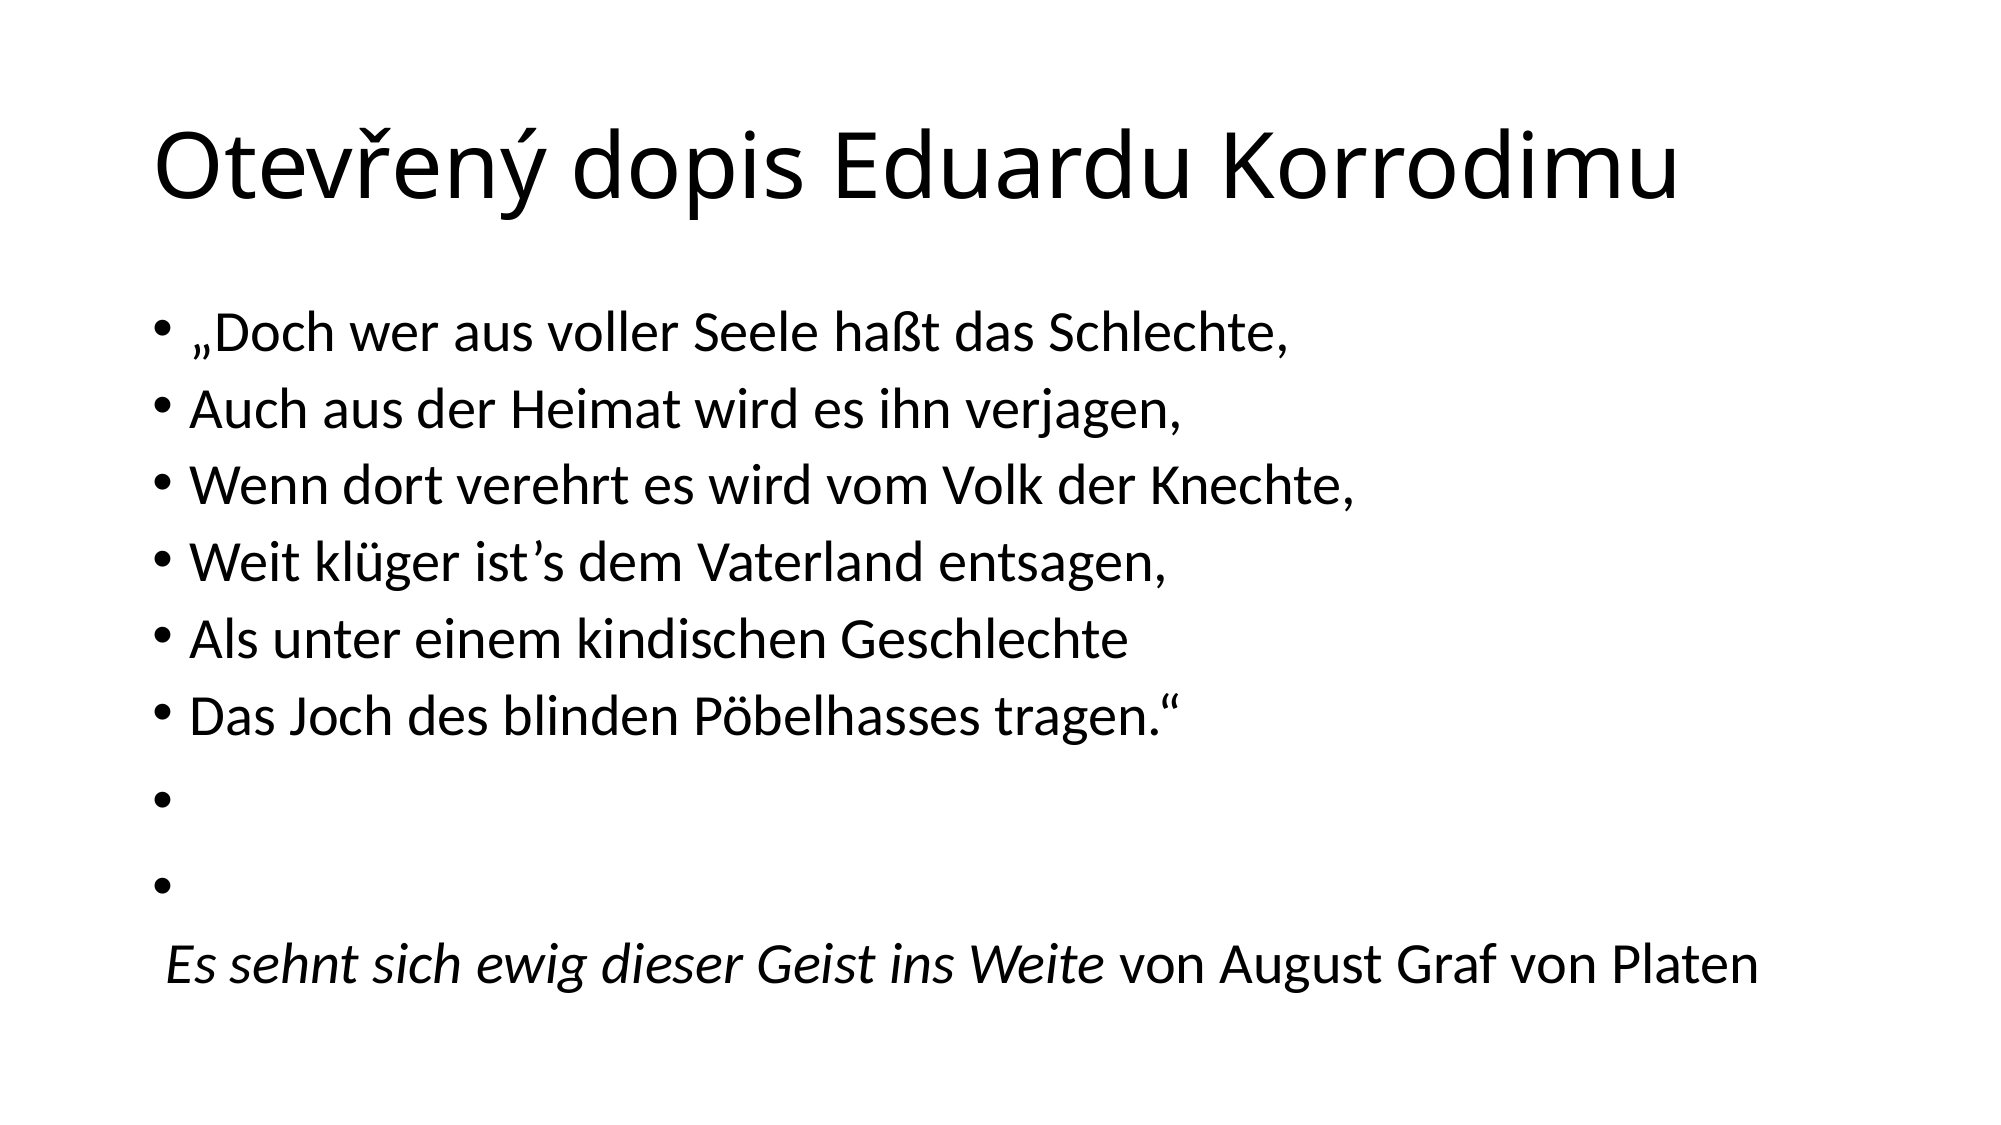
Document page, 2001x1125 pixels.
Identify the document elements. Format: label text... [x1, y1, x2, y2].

list „Doch wer aus voller Seele haßt das Schlechte, Auch aus der Heimat wird es ihn verjagen, Wenn dort verehrt es wird vom Volk der Knechte, Weit klüger ist’s dem Vaterland entsagen, Als unter einem kindischen Geschlechte Das Joch des blinden Pöbelhasses tragen.“ Es sehnt sich ewig dieser Geist ins Weite von August Graf von Platen [137, 299, 1863, 1014]
title Otevřený dopis Eduardu Korrodimu [137, 59, 1863, 278]
